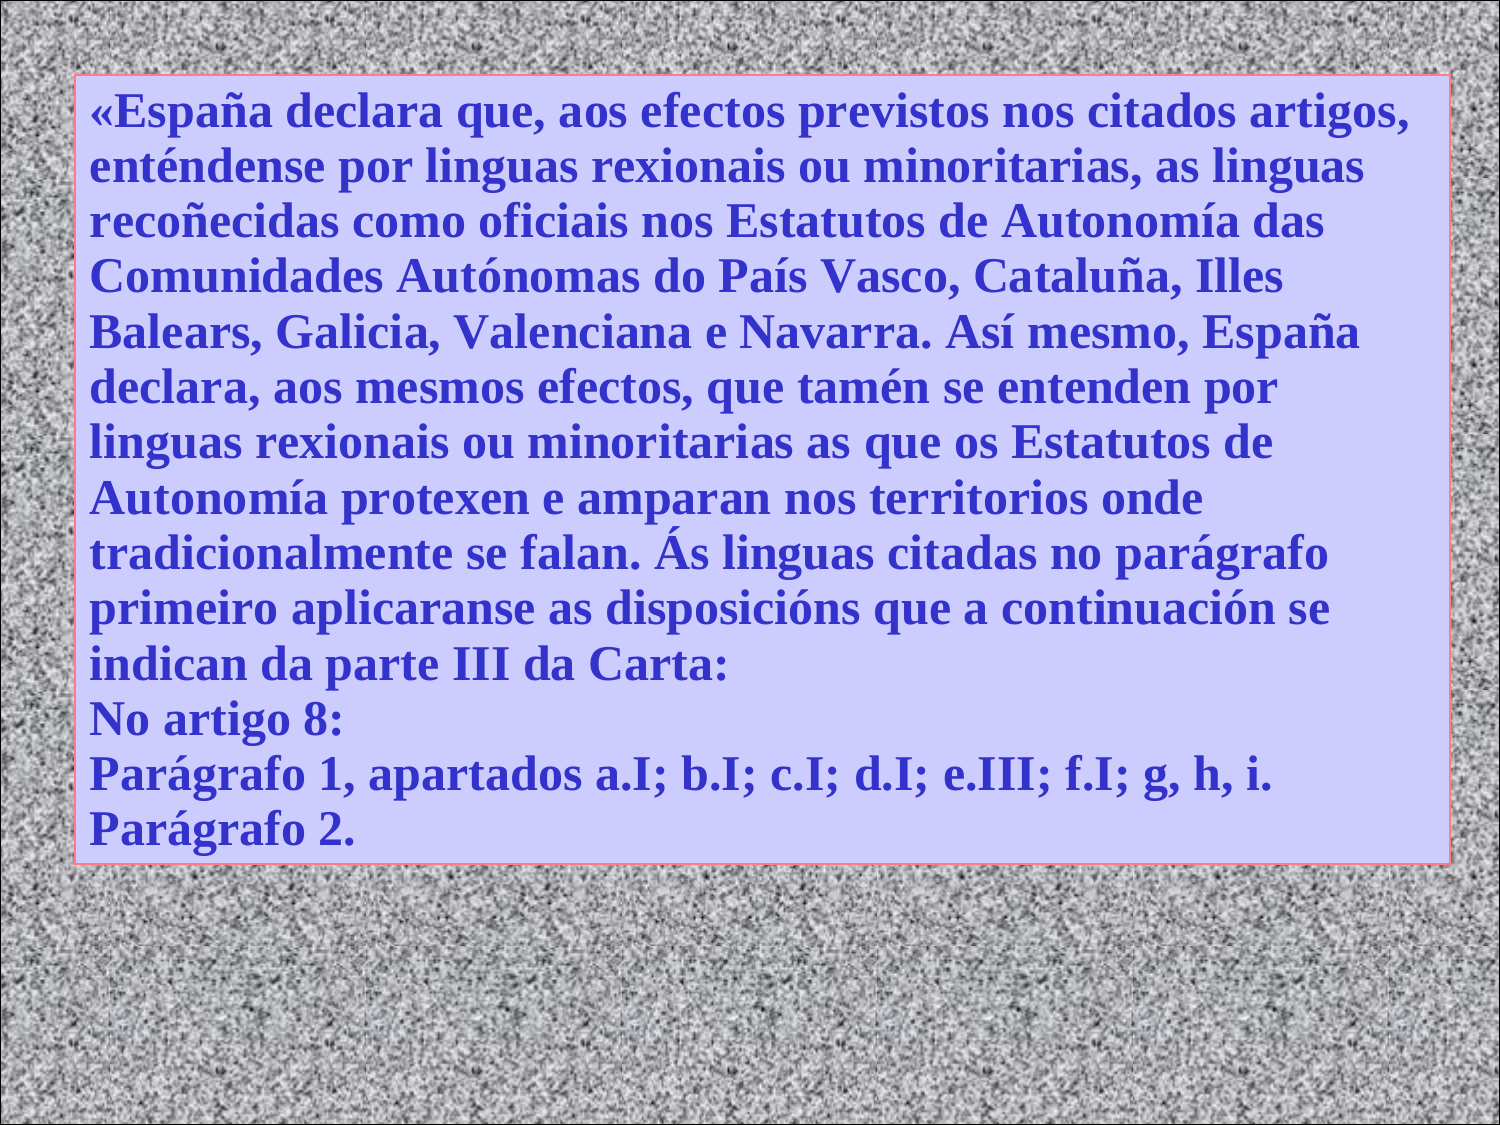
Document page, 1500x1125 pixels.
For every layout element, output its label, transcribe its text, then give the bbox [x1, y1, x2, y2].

text_box «España declara que, aos efectos previstos nos citados artigos, enténdense por linguas rexionais ou minoritarias, as linguas recoñecidas como oficiais nos Estatutos de Autonomía das Comunidades Autónomas do País Vasco, Cataluña, Illes Balears, Galicia, Valenciana e Navarra. Así mesmo, España declara, aos mesmos efectos, que tamén se entenden por linguas rexionais ou minoritarias as que os Estatutos de Autonomía protexen e amparan nos territorios onde tradicionalmente se falan. Ás linguas citadas no parágrafo primeiro aplicaranse as disposicións que a continuación se indican da parte III da Carta: No artigo 8: Parágrafo 1, apartados a.I; b.I; c.I; d.I; e.III; f.I; g, h, i. Parágrafo 2. [74, 74, 1450, 865]
text_box [0, 0, 1500, 1125]
